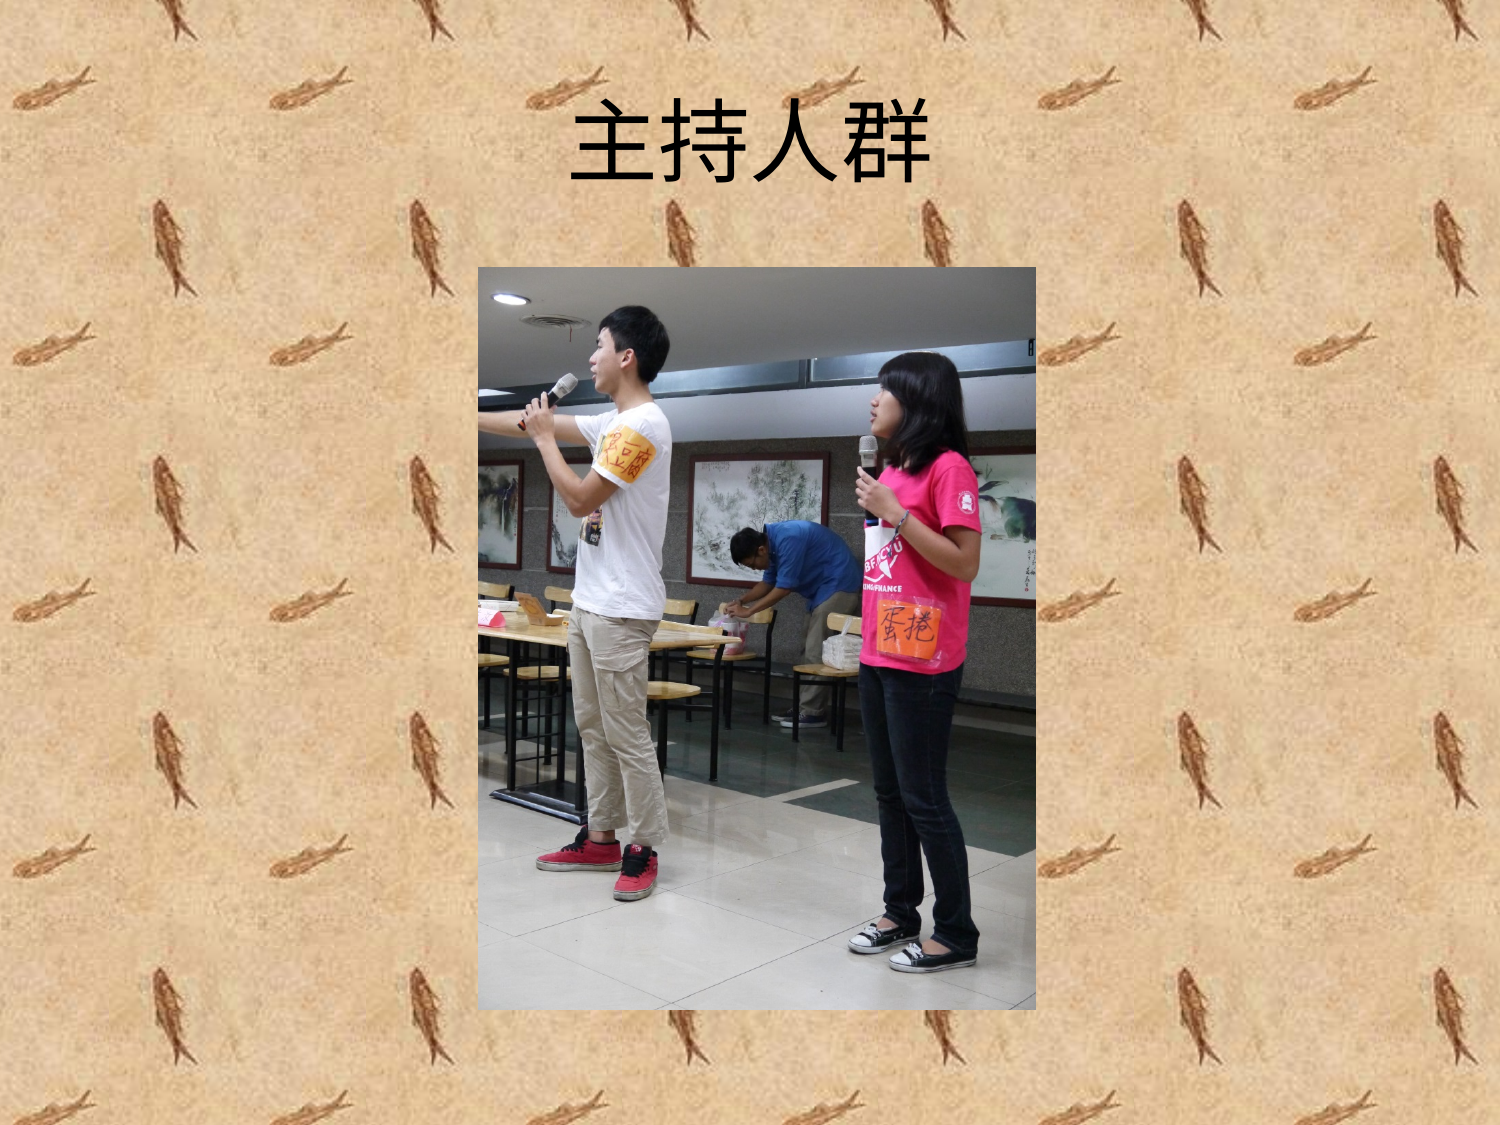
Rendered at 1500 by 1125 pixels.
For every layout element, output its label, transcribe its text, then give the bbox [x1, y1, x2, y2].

title 主持人群 [75, 45, 1426, 233]
picture [0, 0, 1500, 1125]
